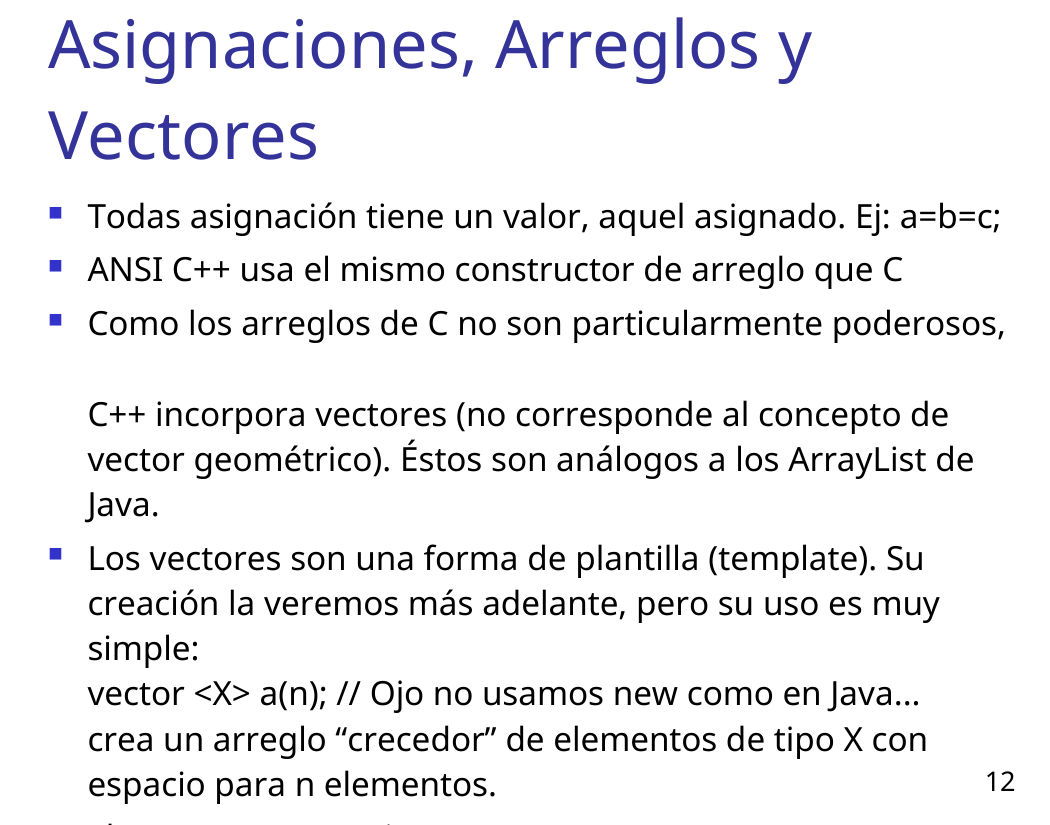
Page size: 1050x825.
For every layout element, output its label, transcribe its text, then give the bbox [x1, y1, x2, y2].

list Todas asignación tiene un valor, aquel asignado. Ej: a=b=c; ANSI C++ usa el mismo constructor de arreglo que C Como los arreglos de C no son particularmente poderosos, C++ incorpora vectores (no corresponde al concepto de vector geométrico). Éstos son análogos a los ArrayList de Java. Los vectores son una forma de plantilla (template). Su creación la veremos más adelante, pero su uso es muy simple: vector <X> a(n); // Ojo no usamos new como en Java... crea un arreglo “crecedor” de elementos de tipo X con espacio para n elementos. El acceso es con: a[i] [37, 187, 1023, 739]
title Asignaciones, Arreglos y Vectores [37, 25, 1050, 185]
